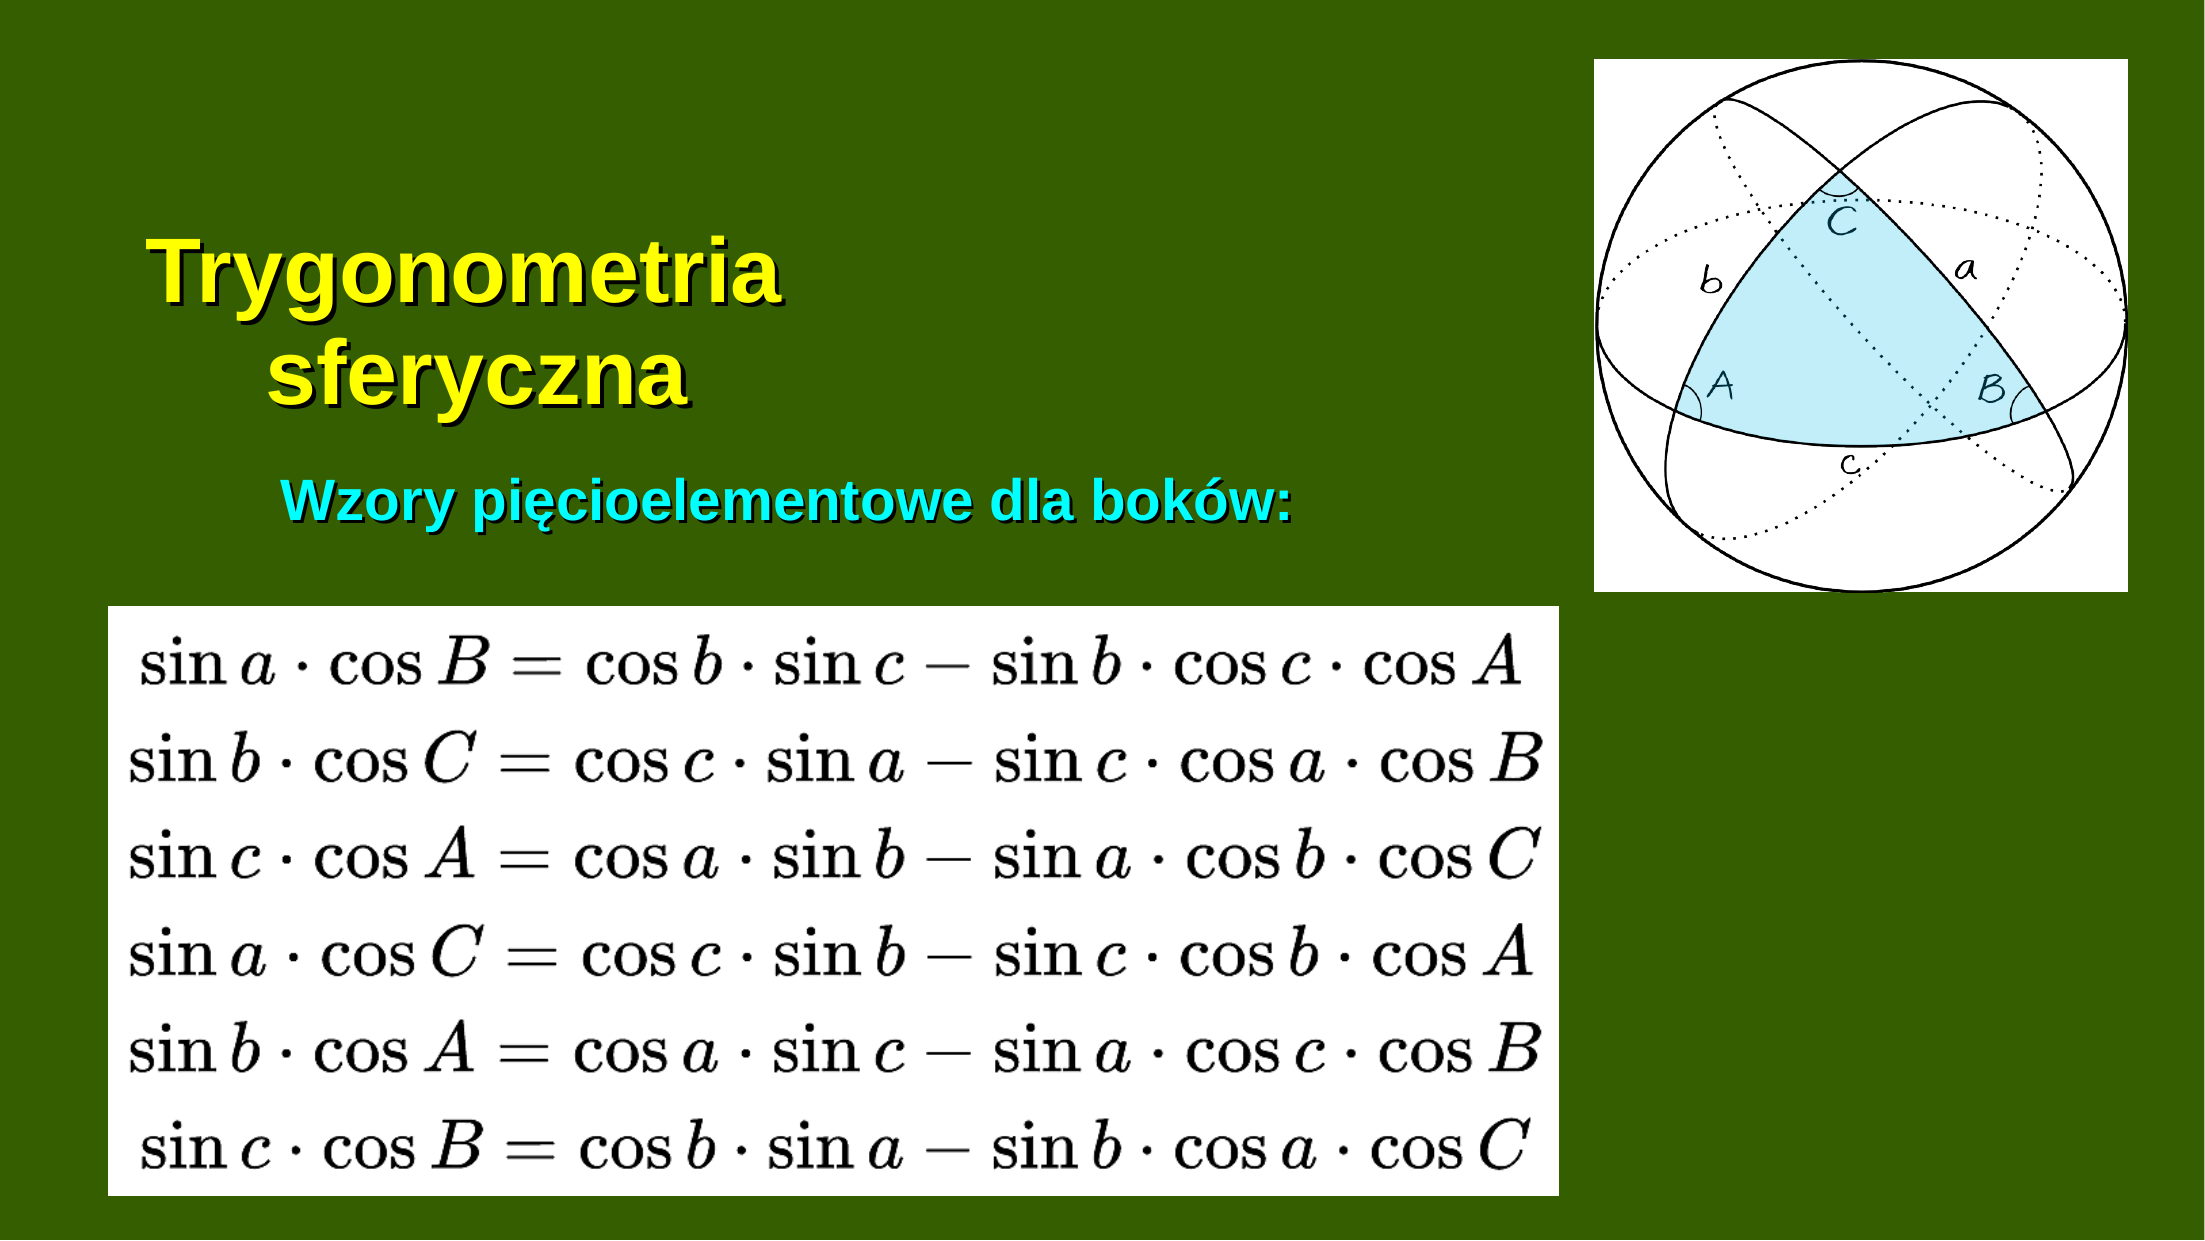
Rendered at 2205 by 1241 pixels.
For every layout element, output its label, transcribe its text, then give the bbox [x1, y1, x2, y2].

text_box Wzory pięcioelementowe dla boków: [266, 460, 1310, 541]
picture [1594, 58, 2128, 593]
picture [108, 606, 1559, 1196]
title Trygonometria sferyczna [75, 219, 879, 425]
